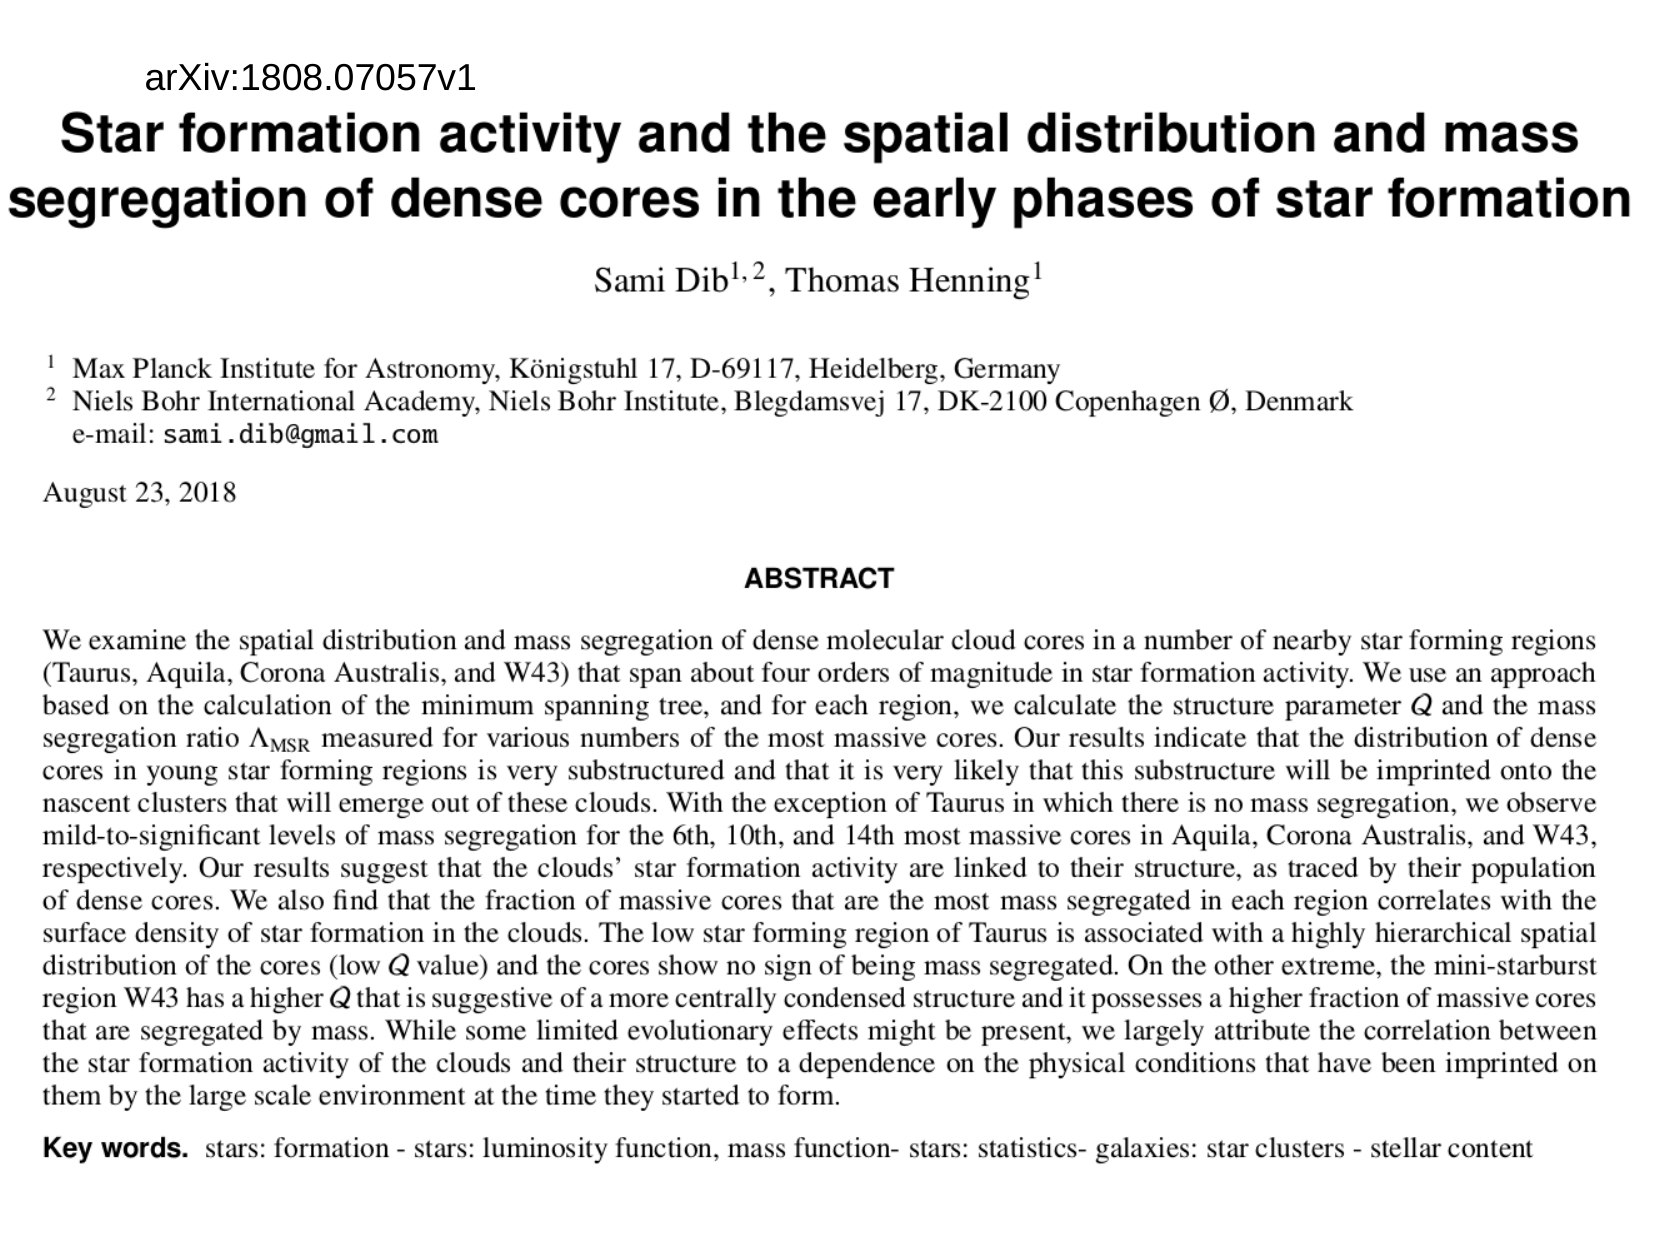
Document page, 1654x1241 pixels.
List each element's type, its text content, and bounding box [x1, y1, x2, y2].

picture [0, 94, 1654, 1181]
text_box arXiv:1808.07057v1 [129, 49, 493, 107]
